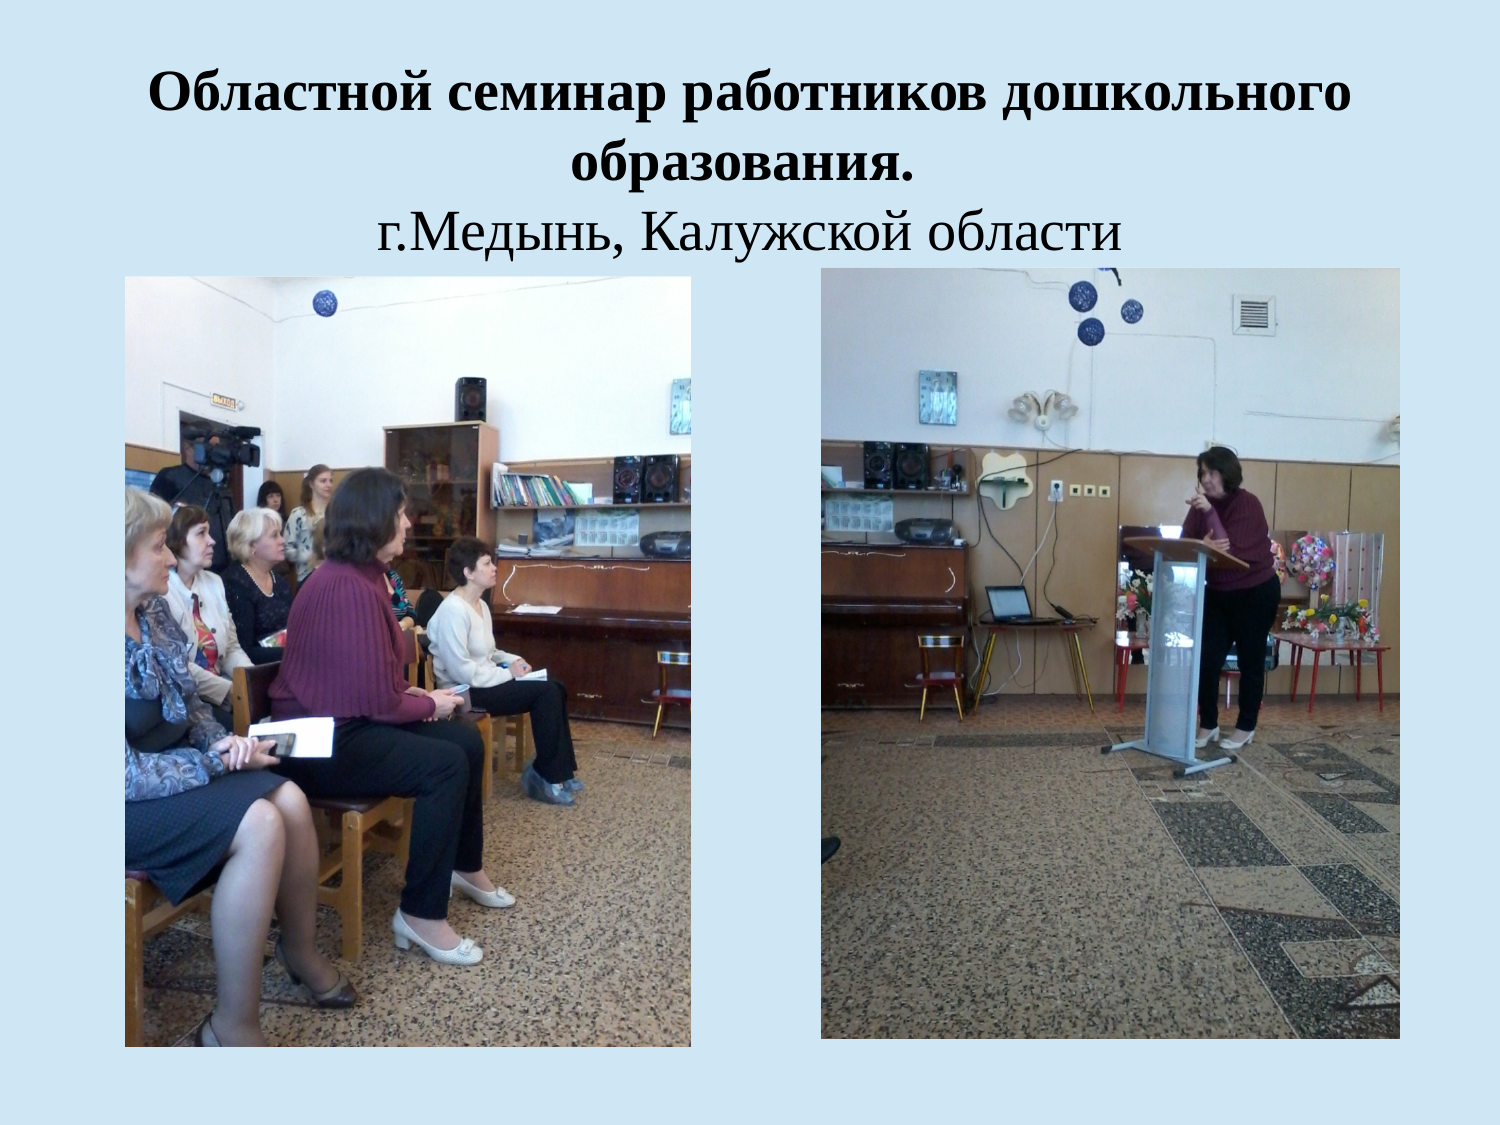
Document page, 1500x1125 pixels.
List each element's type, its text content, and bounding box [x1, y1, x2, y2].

picture [124, 276, 691, 1047]
picture [820, 267, 1400, 1039]
title Областной семинар работников дошкольного образования. г.Медынь, Калужской области [75, 45, 1425, 233]
